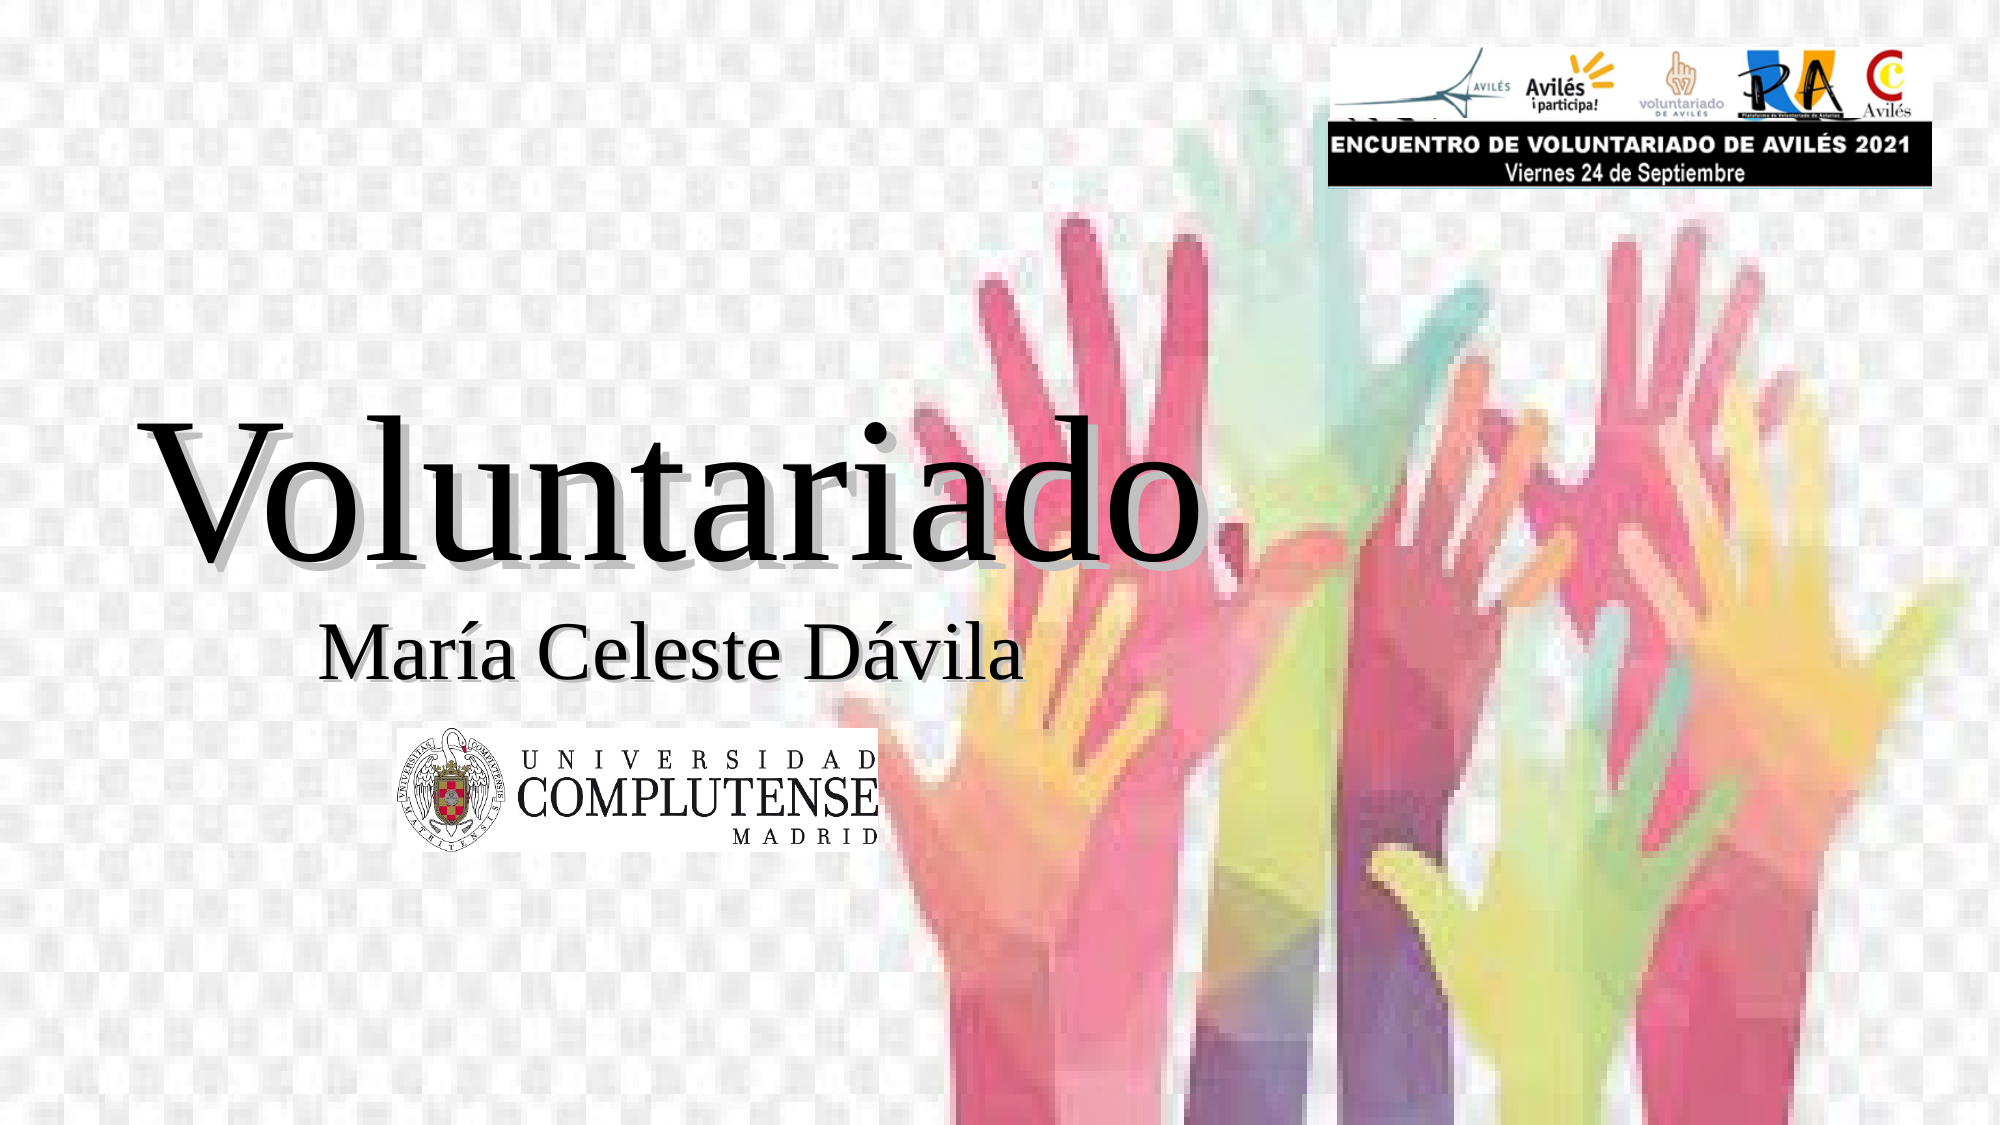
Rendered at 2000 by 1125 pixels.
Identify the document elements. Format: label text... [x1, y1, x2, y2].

picture [397, 728, 878, 852]
picture [1328, 47, 1933, 189]
text_box Voluntariado María Celeste Dávila [15, 421, 1329, 705]
